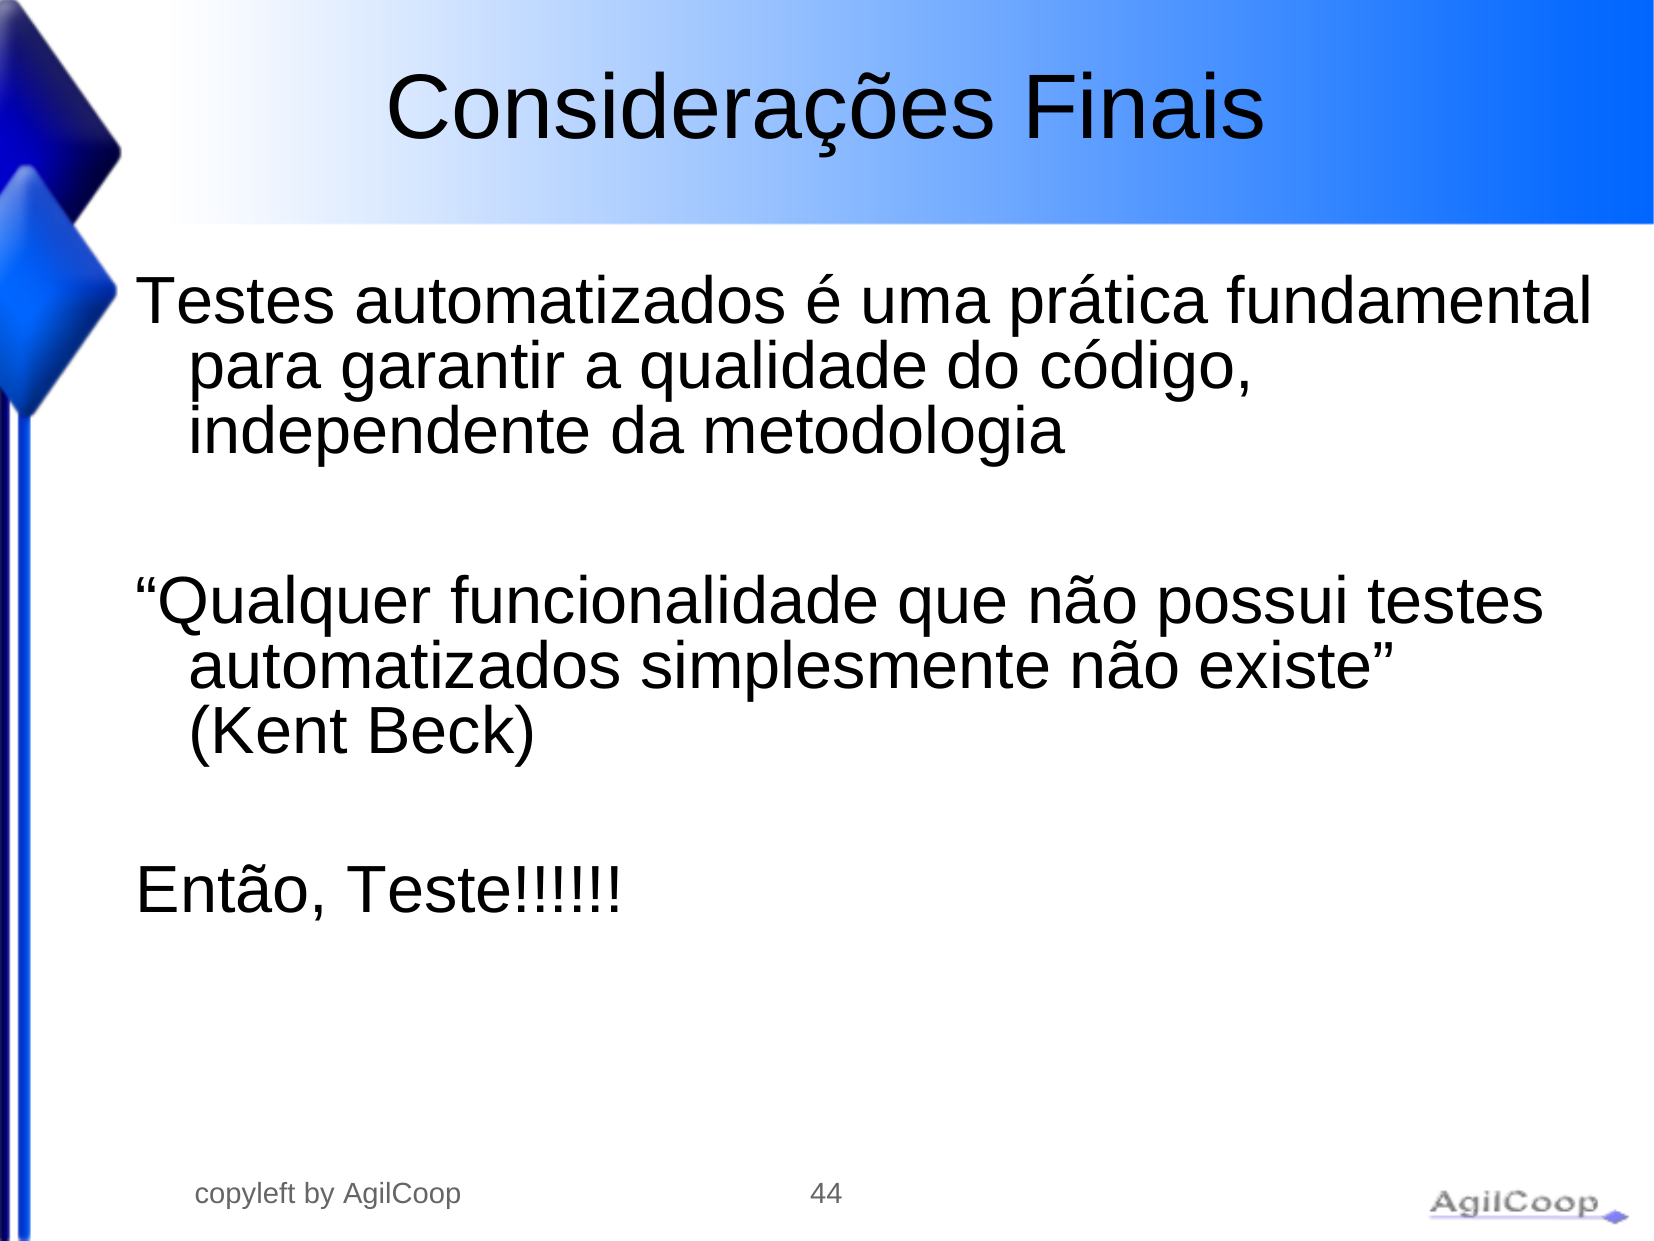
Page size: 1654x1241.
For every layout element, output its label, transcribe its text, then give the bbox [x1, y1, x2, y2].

list Testes automatizados é uma prática fundamental para garantir a qualidade do código, independente da metodologia “Qualquer funcionalidade que não possui testes automatizados simplesmente não existe” (Kent Beck) Então, Teste!!!!!! [118, 271, 1607, 957]
title Considerações Finais [82, 60, 1571, 163]
picture [0, 0, 1654, 1241]
